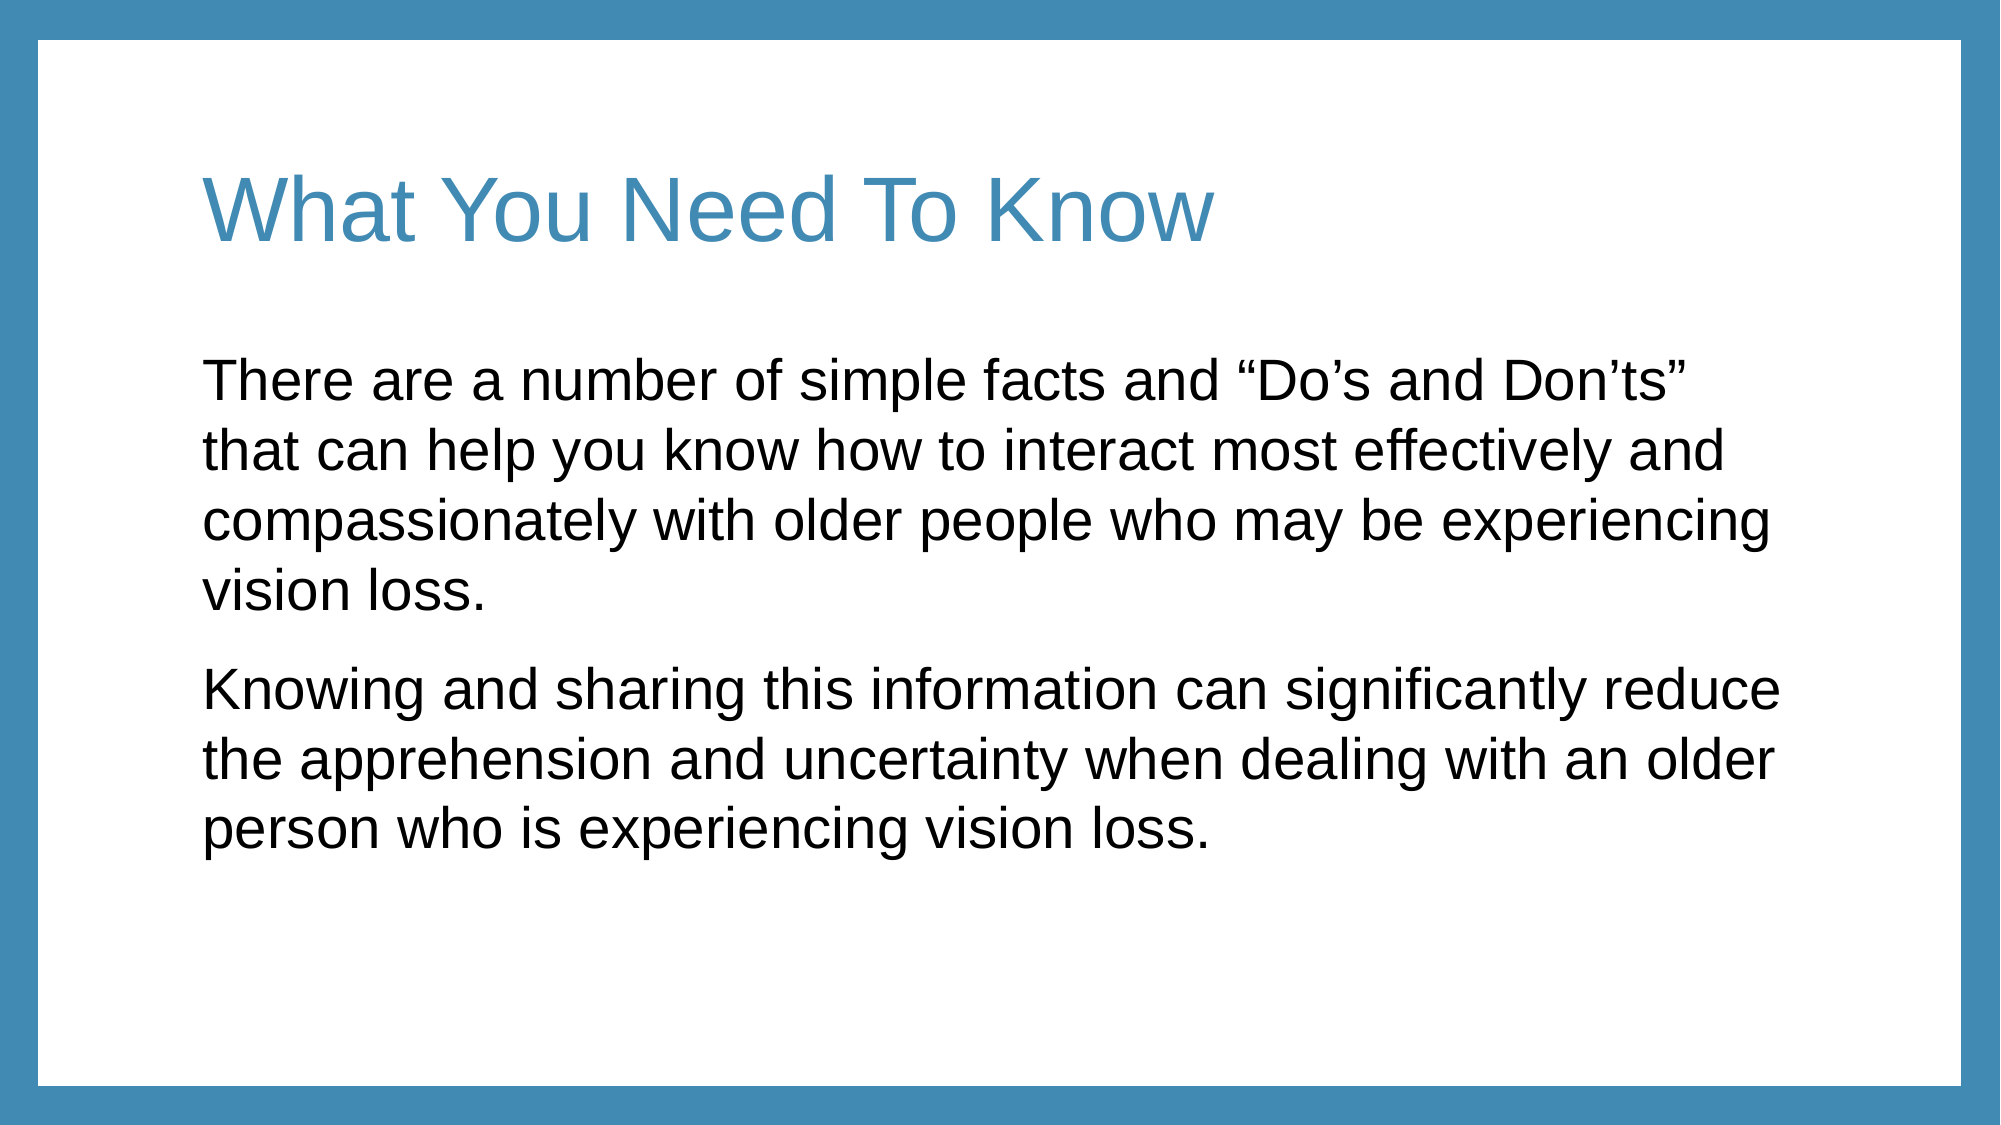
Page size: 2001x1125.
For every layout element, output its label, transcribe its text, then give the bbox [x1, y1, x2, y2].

list There are a number of simple facts and “Do’s and Don’ts” that can help you know how to interact most effectively and compassionately with older people who may be experiencing vision loss. Knowing and sharing this information can significantly reduce the apprehension and uncertainty when dealing with an older person who is experiencing vision loss. [187, 334, 1808, 998]
title What You Need To Know [187, 99, 1808, 323]
